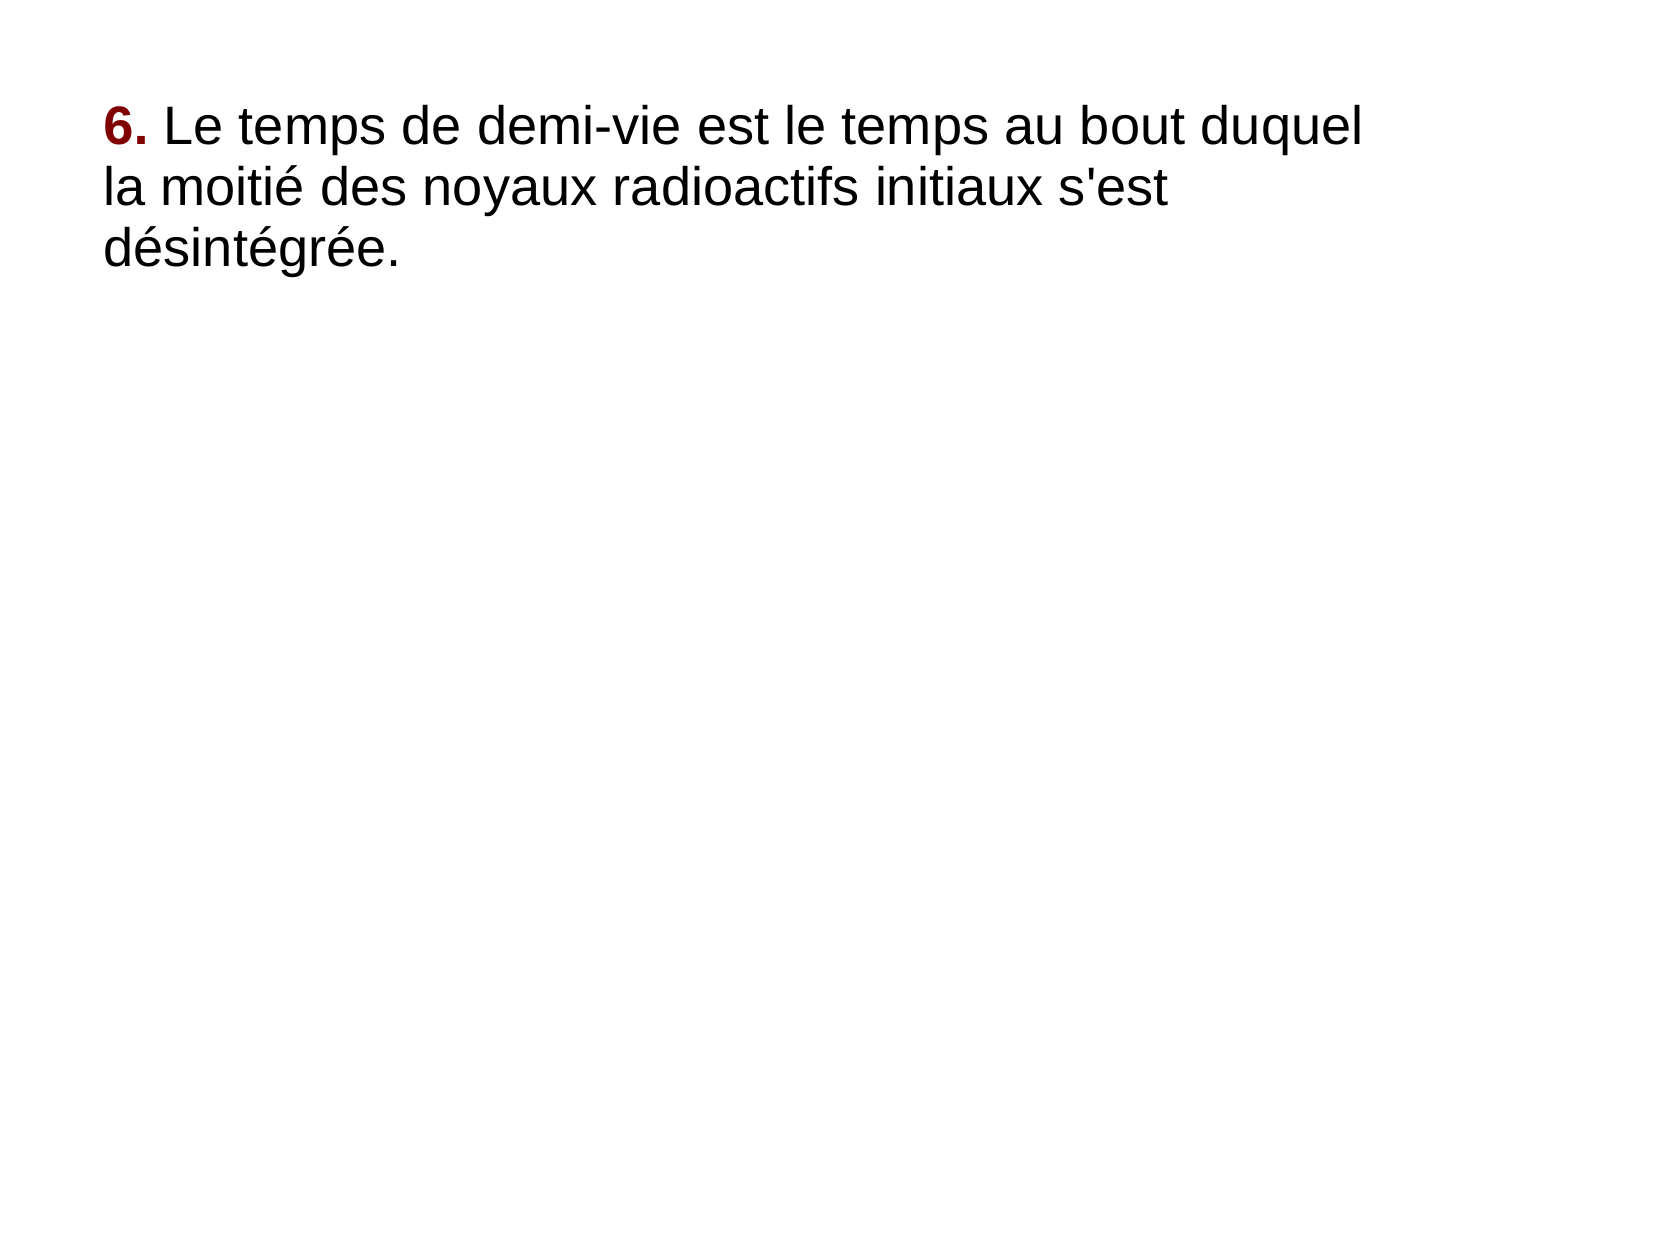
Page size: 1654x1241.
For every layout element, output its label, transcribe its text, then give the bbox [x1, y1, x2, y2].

text_box 6. Le temps de demi-vie est le temps au bout duquel la moitié des noyaux radioactifs initiaux s'est désintégrée. [88, 88, 1388, 287]
